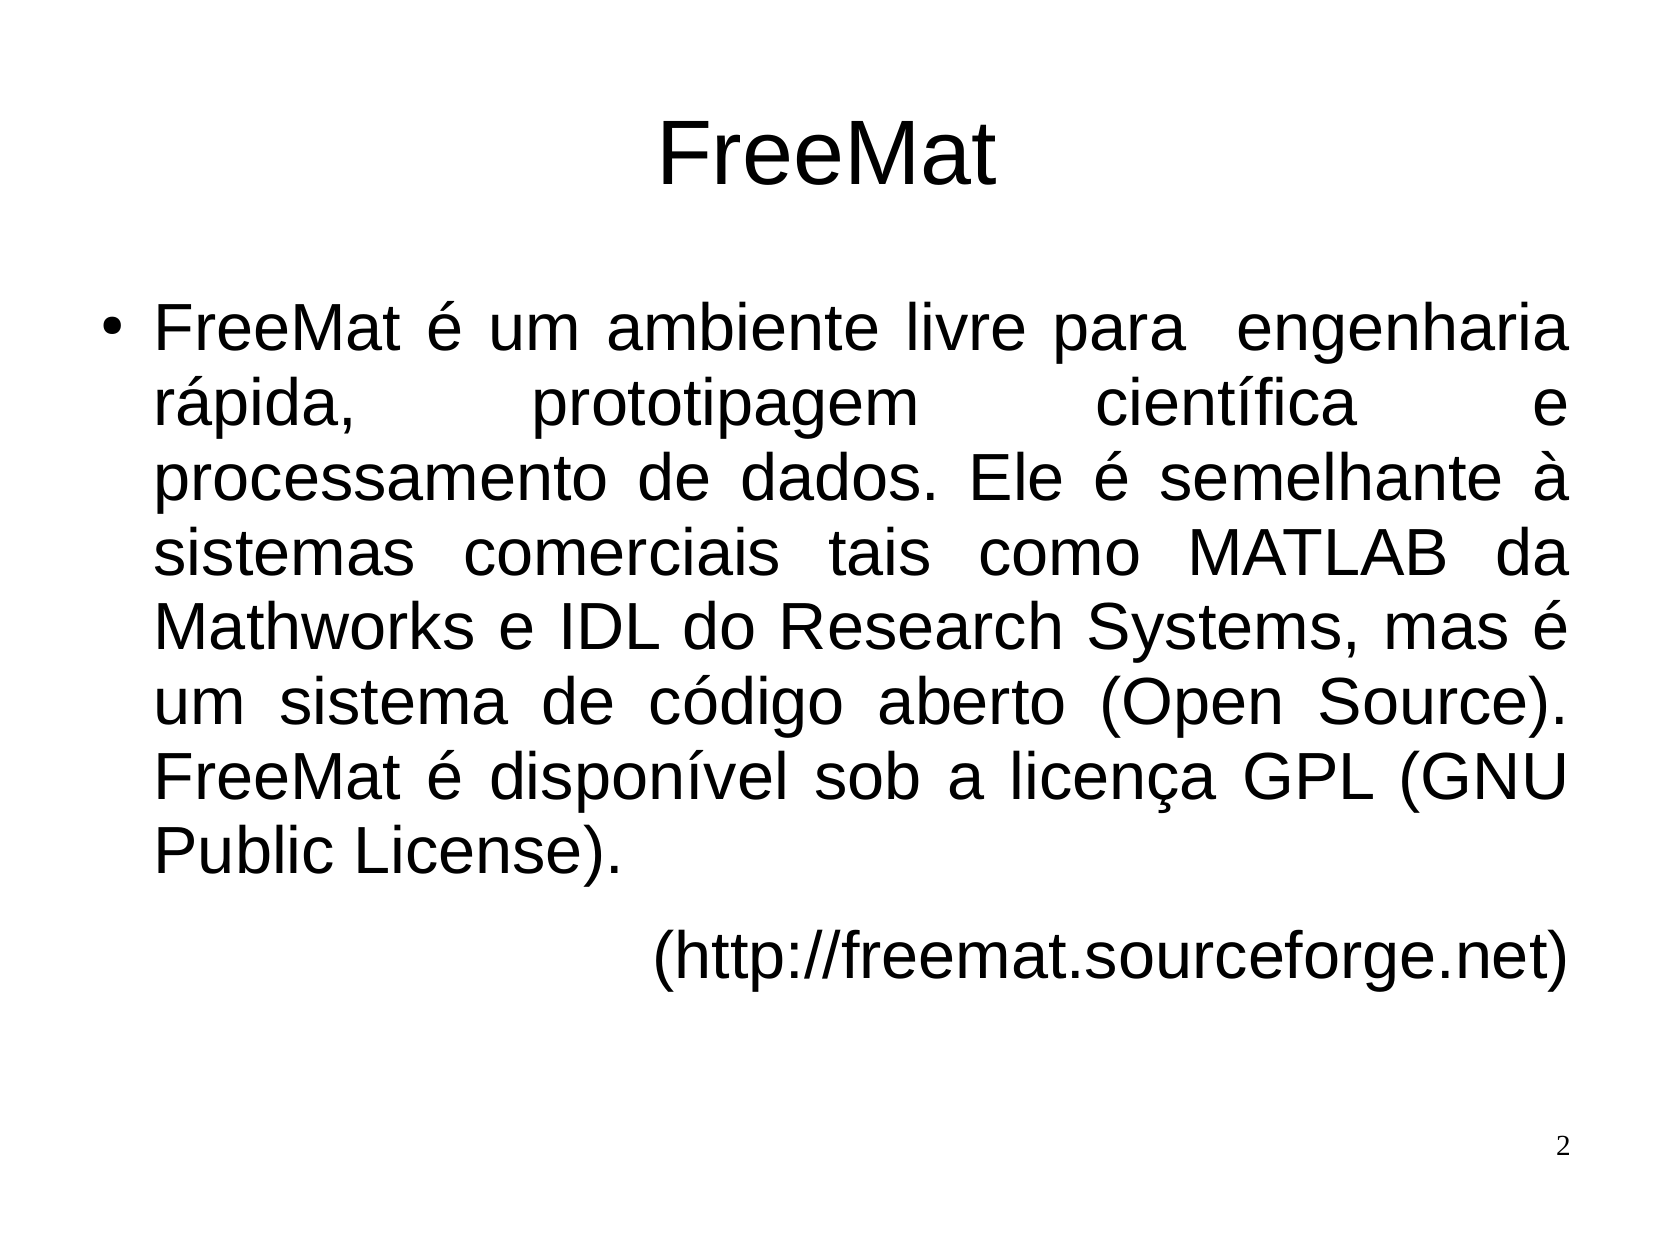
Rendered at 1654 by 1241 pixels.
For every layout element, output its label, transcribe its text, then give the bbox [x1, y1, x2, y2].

title FreeMat [82, 49, 1571, 257]
list FreeMat é um ambiente livre para engenharia rápida, prototipagem científica e processamento de dados. Ele é semelhante à sistemas comerciais tais como MATLAB da Mathworks e IDL do Research Systems, mas é um sistema de código aberto (Open Source). FreeMat é disponível sob a licença GPL (GNU Public License). (http://freemat.sourceforge.net) [82, 290, 1571, 1010]
